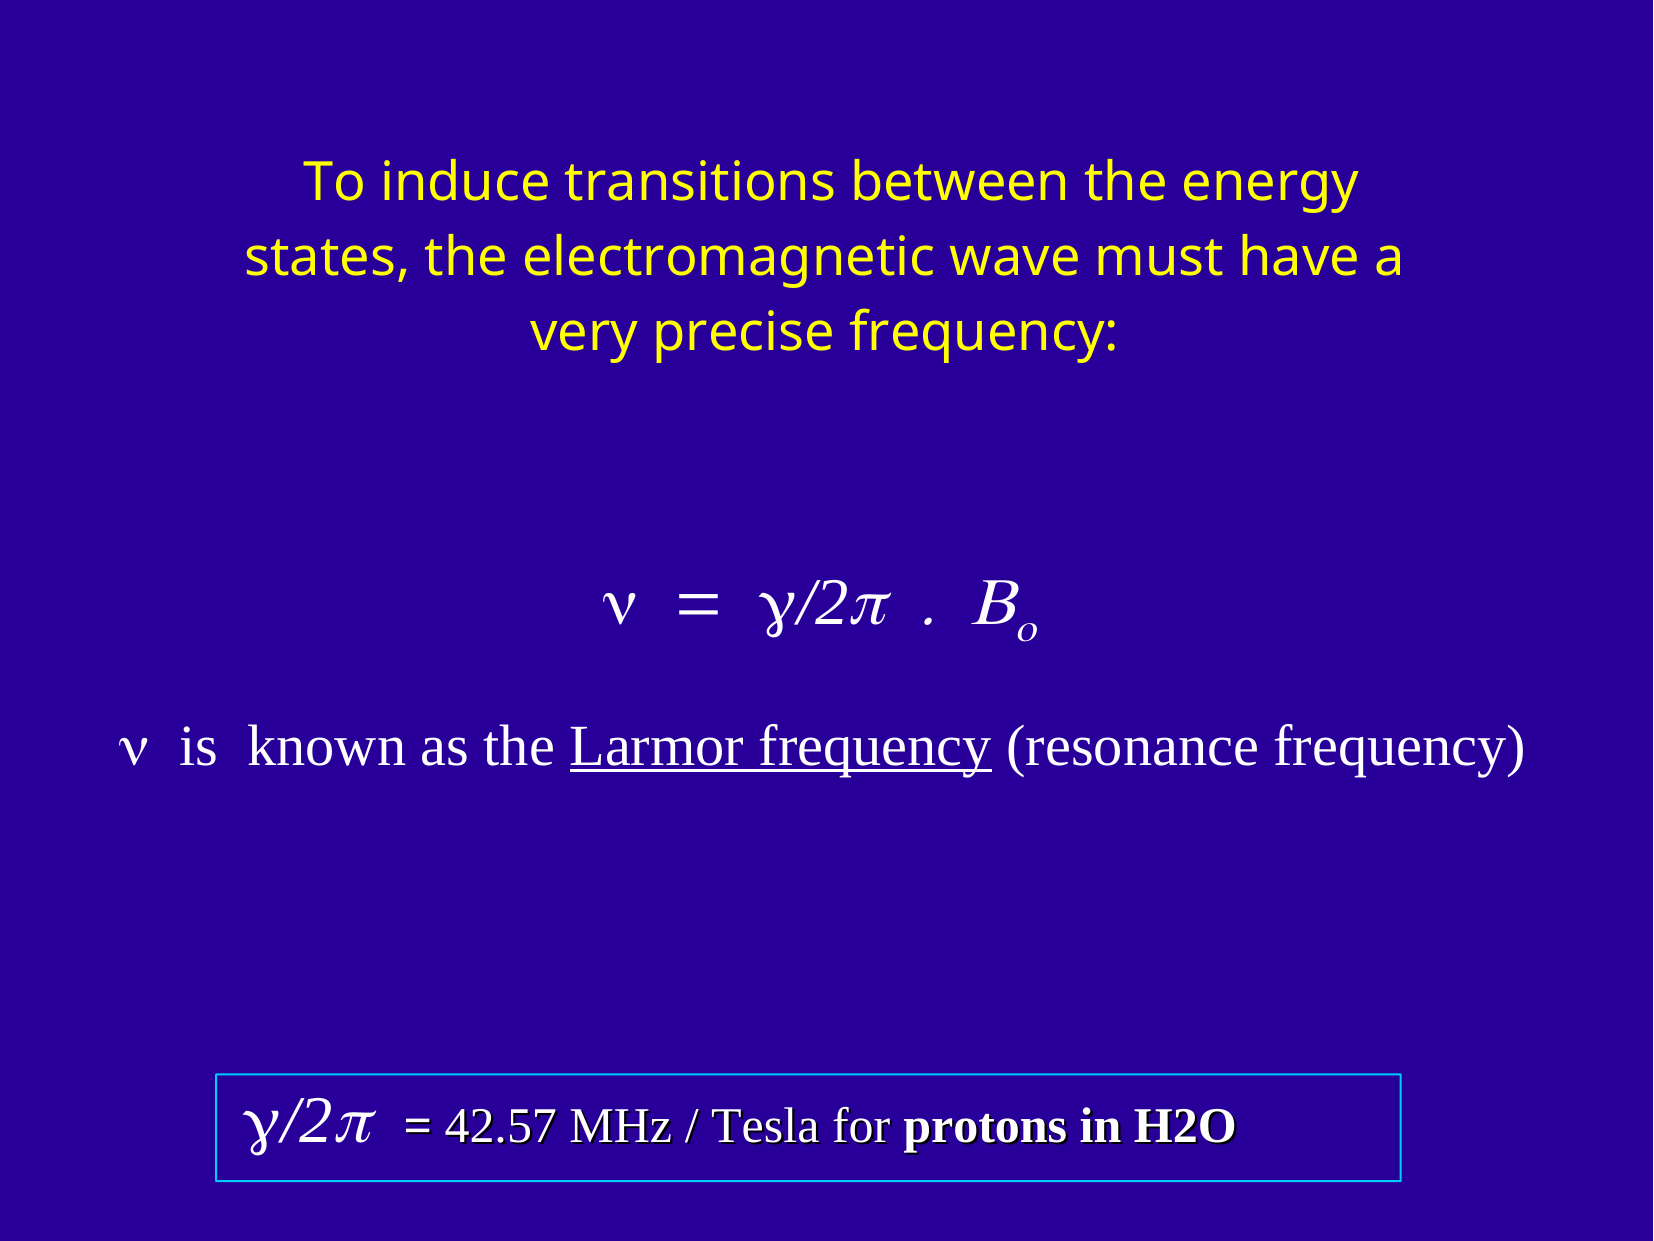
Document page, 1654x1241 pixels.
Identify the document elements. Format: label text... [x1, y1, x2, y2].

text_box To induce transitions between the energy states, the electromagnetic wave must have a very precise frequency: [200, 79, 1450, 429]
text_box /2 .    is known as the Larmor frequency (resonance frequency) [104, 496, 1577, 1052]
text_box /2= 42.57 MHz / Tesla for protons in H2O [216, 1074, 1401, 1188]
